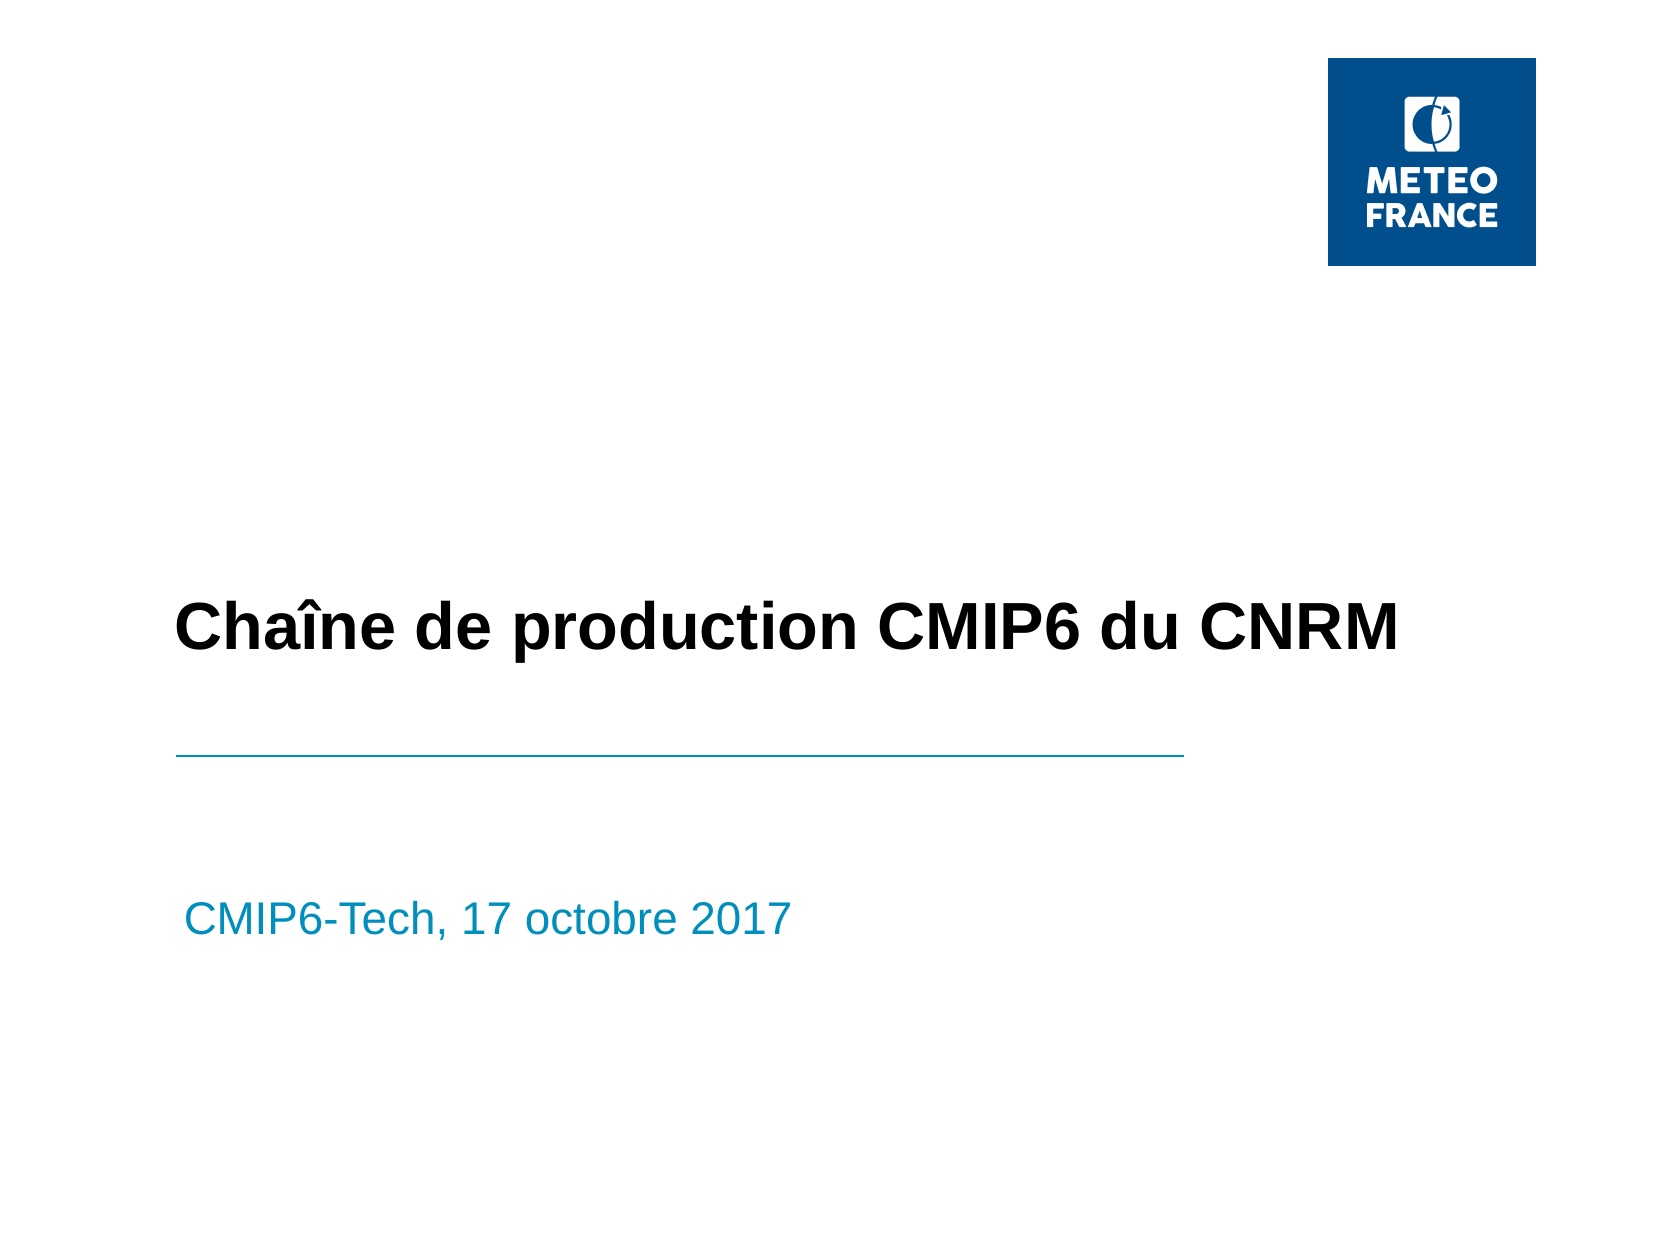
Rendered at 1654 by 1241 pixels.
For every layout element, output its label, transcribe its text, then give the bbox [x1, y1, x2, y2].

picture [1328, 58, 1536, 266]
title Chaîne de production CMIP6 du CNRM [174, 513, 1518, 739]
title CMIP6-Tech, 17 octobre 2017 [183, 813, 1542, 973]
